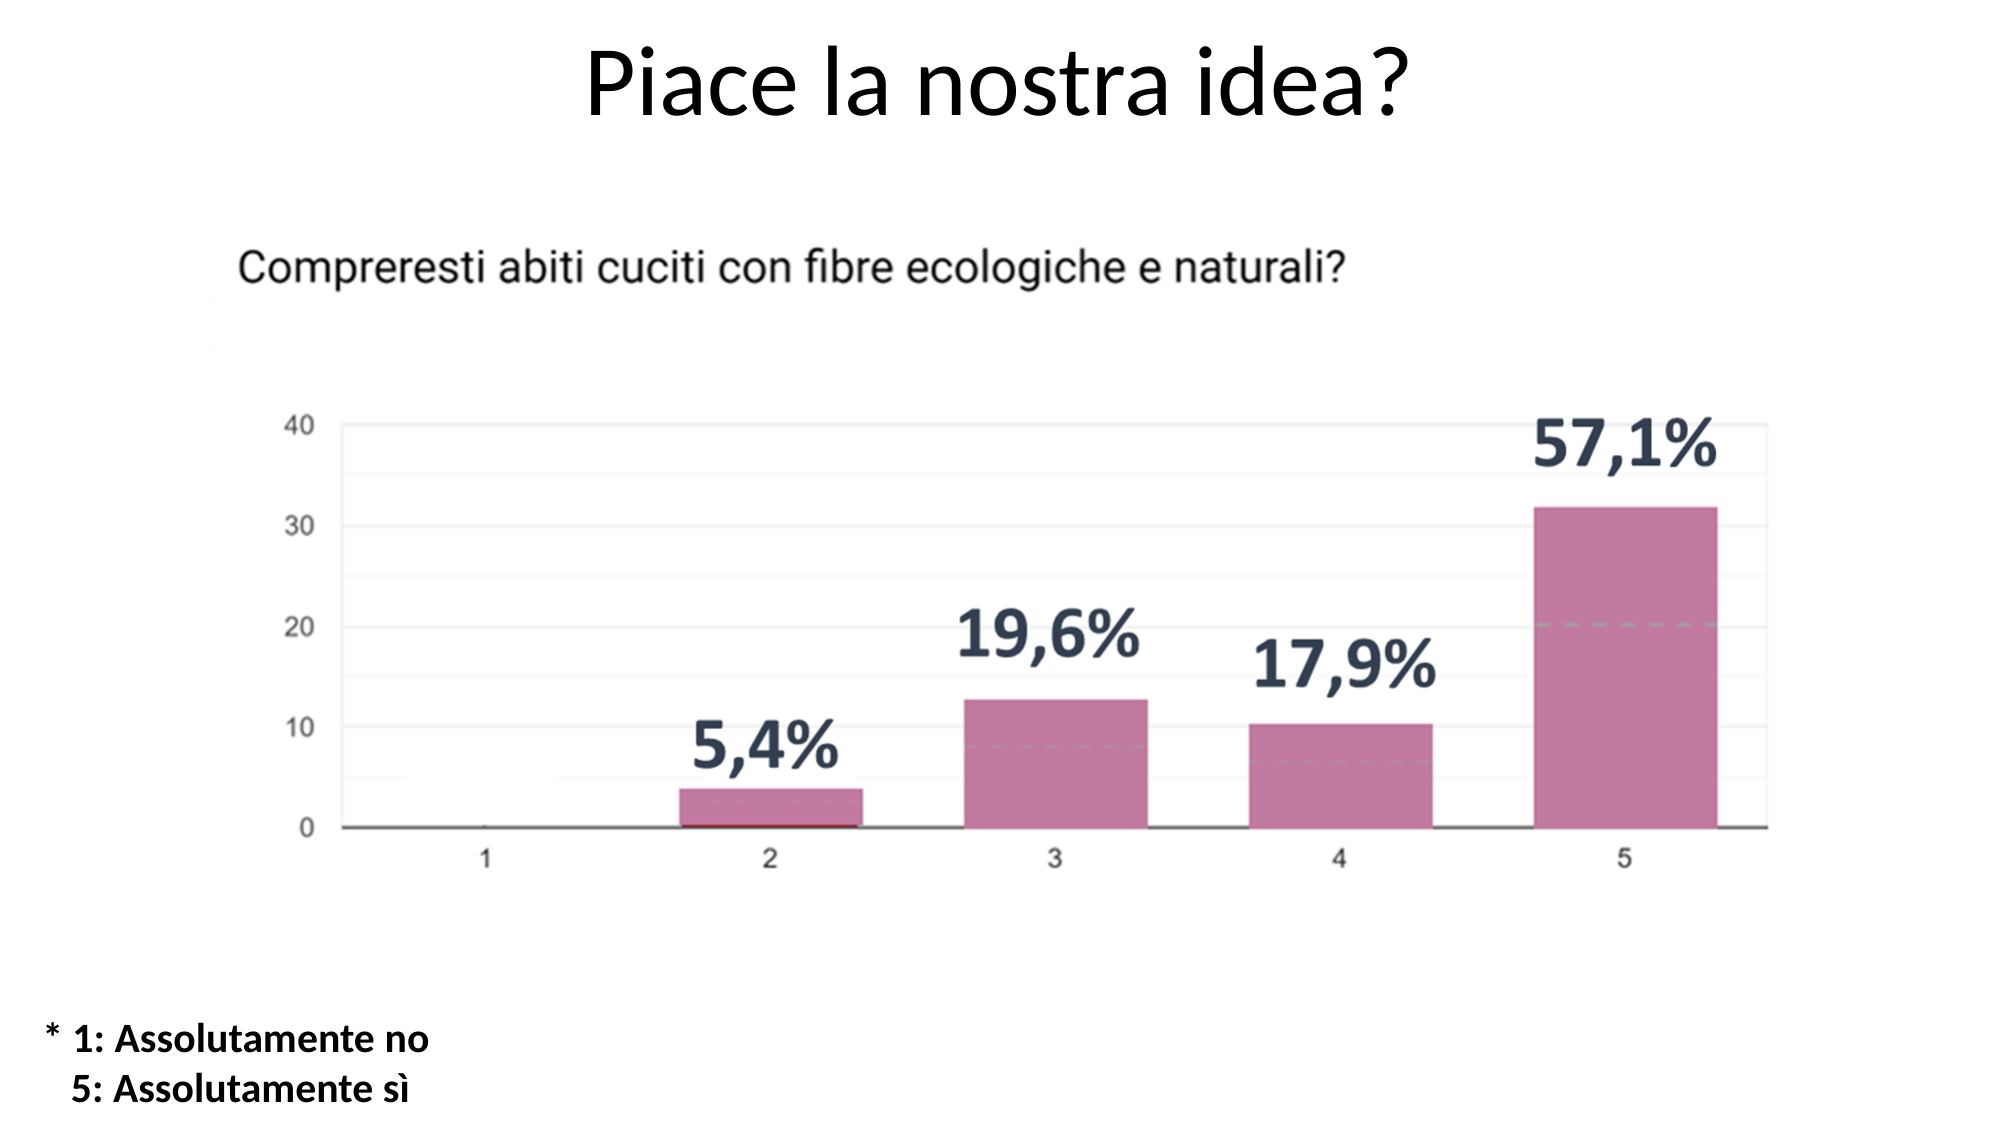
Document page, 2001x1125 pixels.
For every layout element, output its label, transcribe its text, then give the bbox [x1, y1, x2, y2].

text_box Piace la nostra idea? [0, 0, 2000, 144]
picture [210, 237, 1790, 906]
text_box * 1: Assolutamente no 5: Assolutamente sì [18, 1003, 474, 1119]
